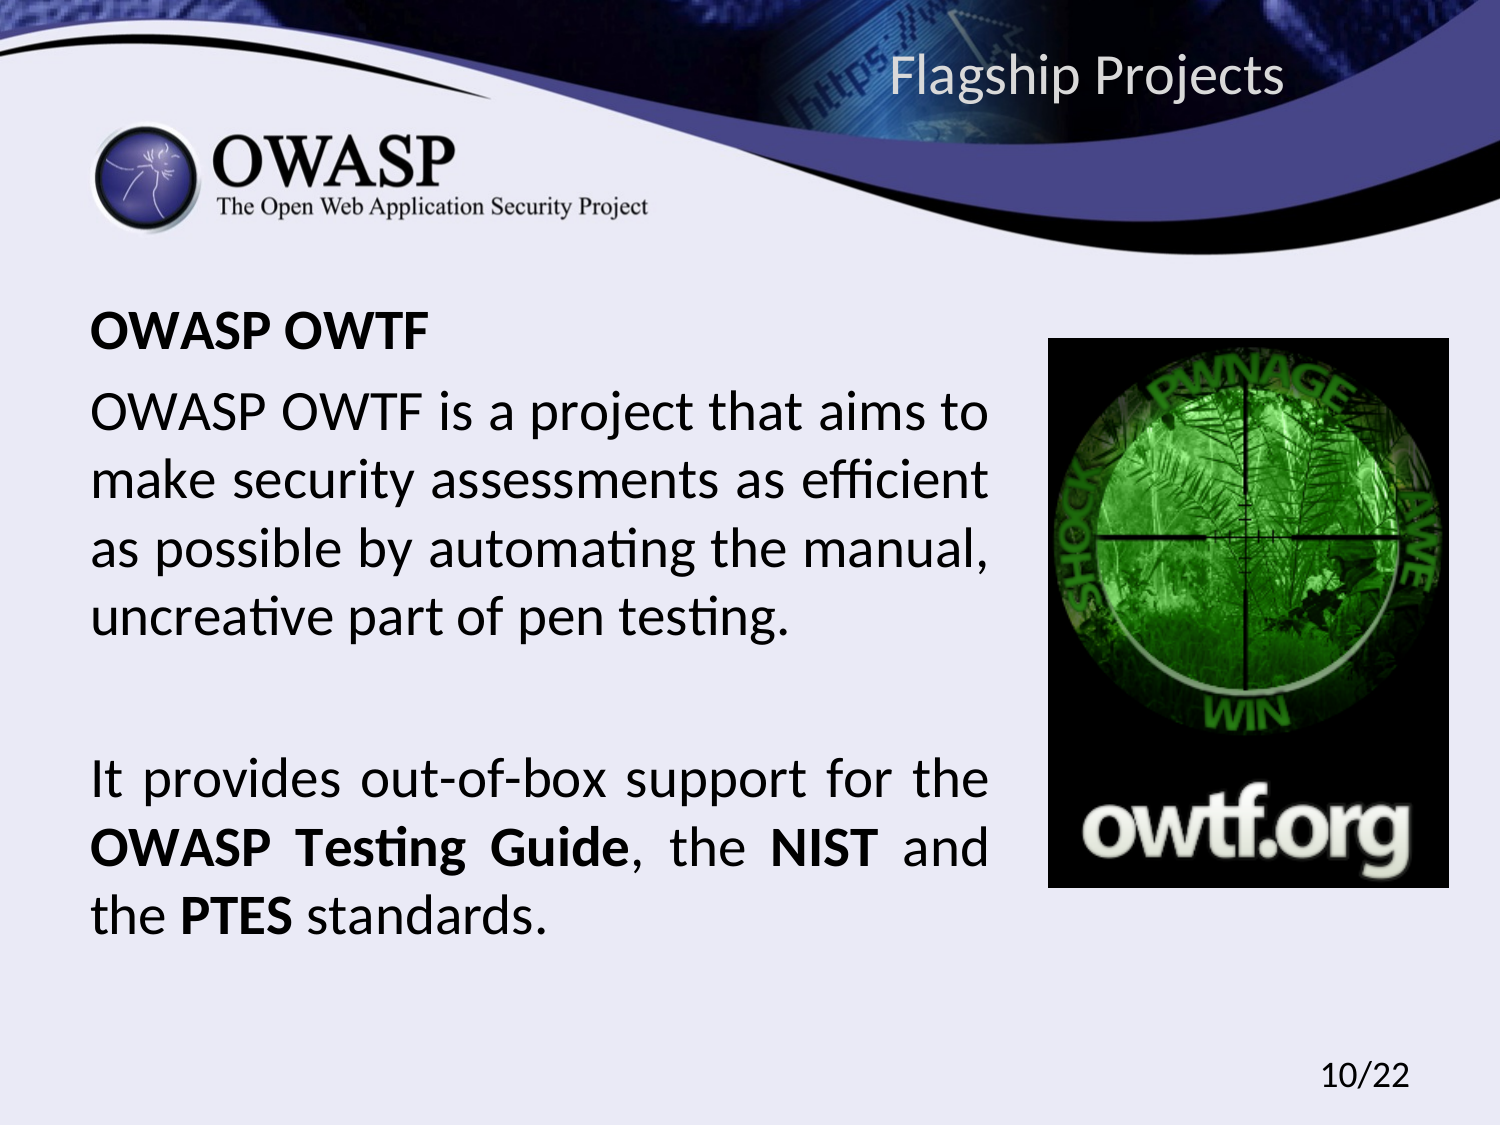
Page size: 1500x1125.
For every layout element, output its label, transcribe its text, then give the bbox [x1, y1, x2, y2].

picture [0, 0, 1500, 1125]
title Flagship Projects [699, 12, 1476, 130]
list OWASP OWTF OWASP OWTF is a project that aims to make security assessments as efficient as possible by automating the manual, uncreative part of pen testing. It provides out-of-box support for the OWASP Testing Guide, the NIST and the PTES standards. [75, 285, 1006, 1005]
